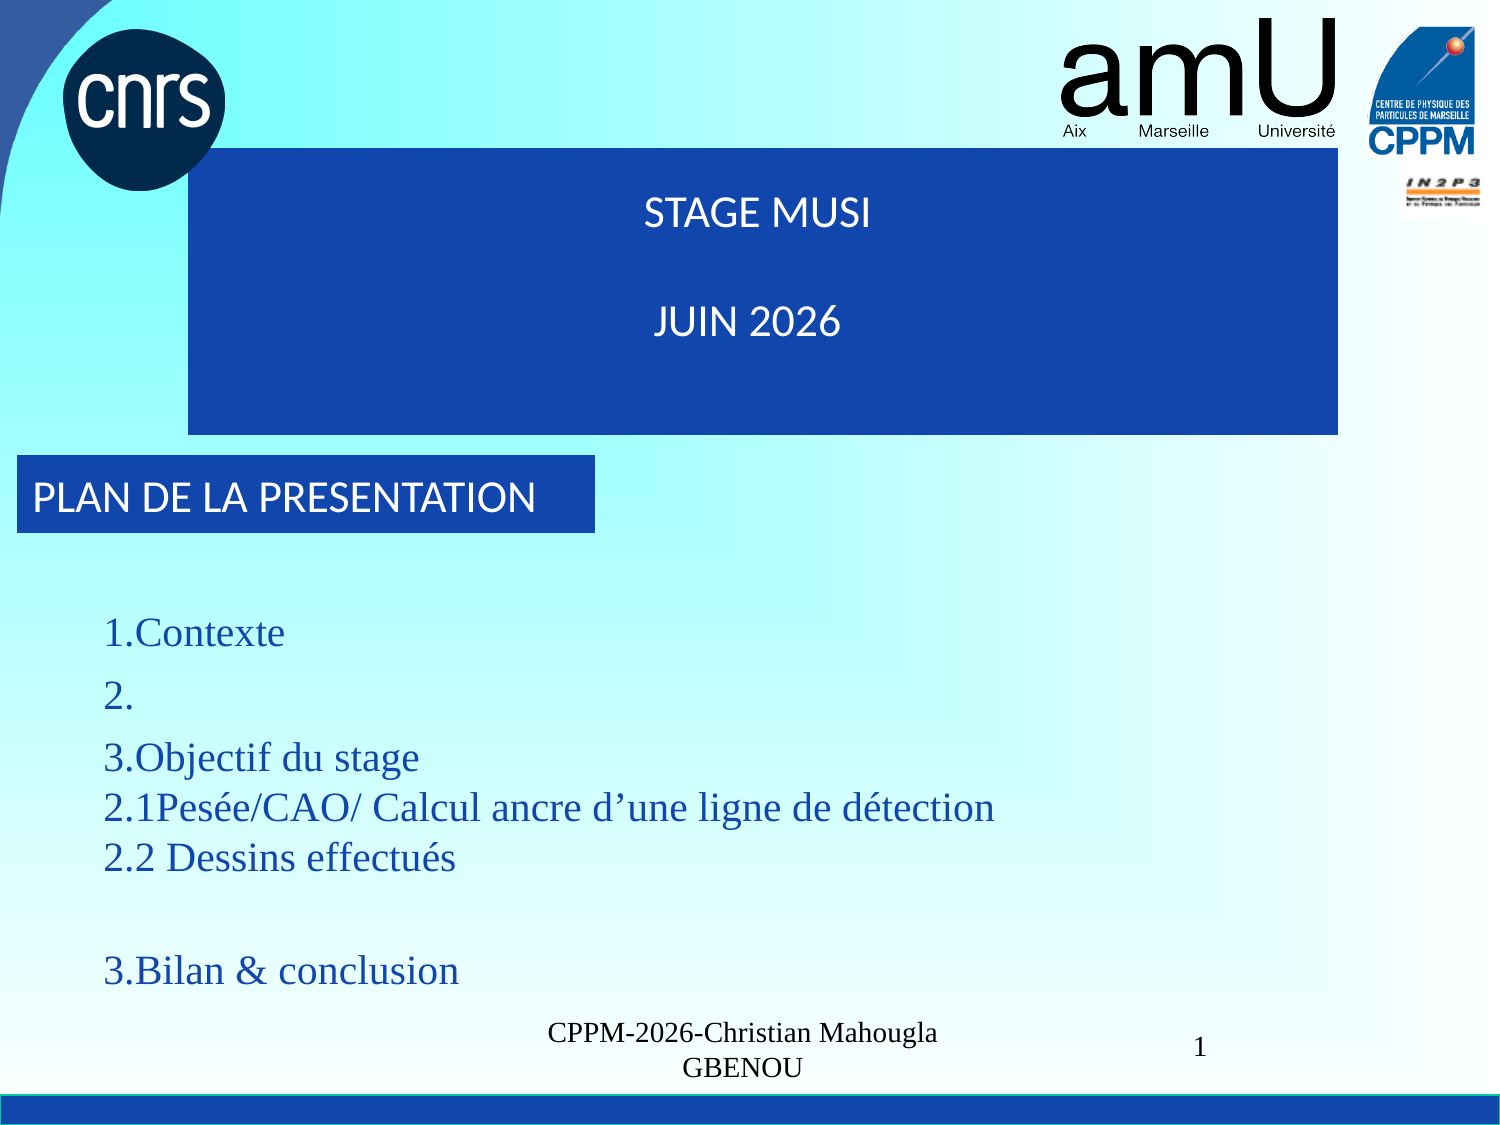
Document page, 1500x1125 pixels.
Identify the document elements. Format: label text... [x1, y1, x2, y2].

text_box STAGE MUSI JUIN 2026 [188, 148, 1338, 434]
text_box PLAN DE LA PRESENTATION [17, 455, 595, 533]
picture [0, 0, 225, 219]
text_box Contexte Objectif du stage 2.1Pesée/CAO/ Calcul ancre d’une ligne de détection 2.2 Dessins effectués Bilan & conclusion [88, 597, 1477, 1064]
text_box CPPM-2026-Christian Mahougla GBENOU [505, 1064, 981, 1081]
picture [1061, 18, 1335, 137]
picture [1341, 0, 1500, 219]
text_box [2, 1097, 1498, 1123]
